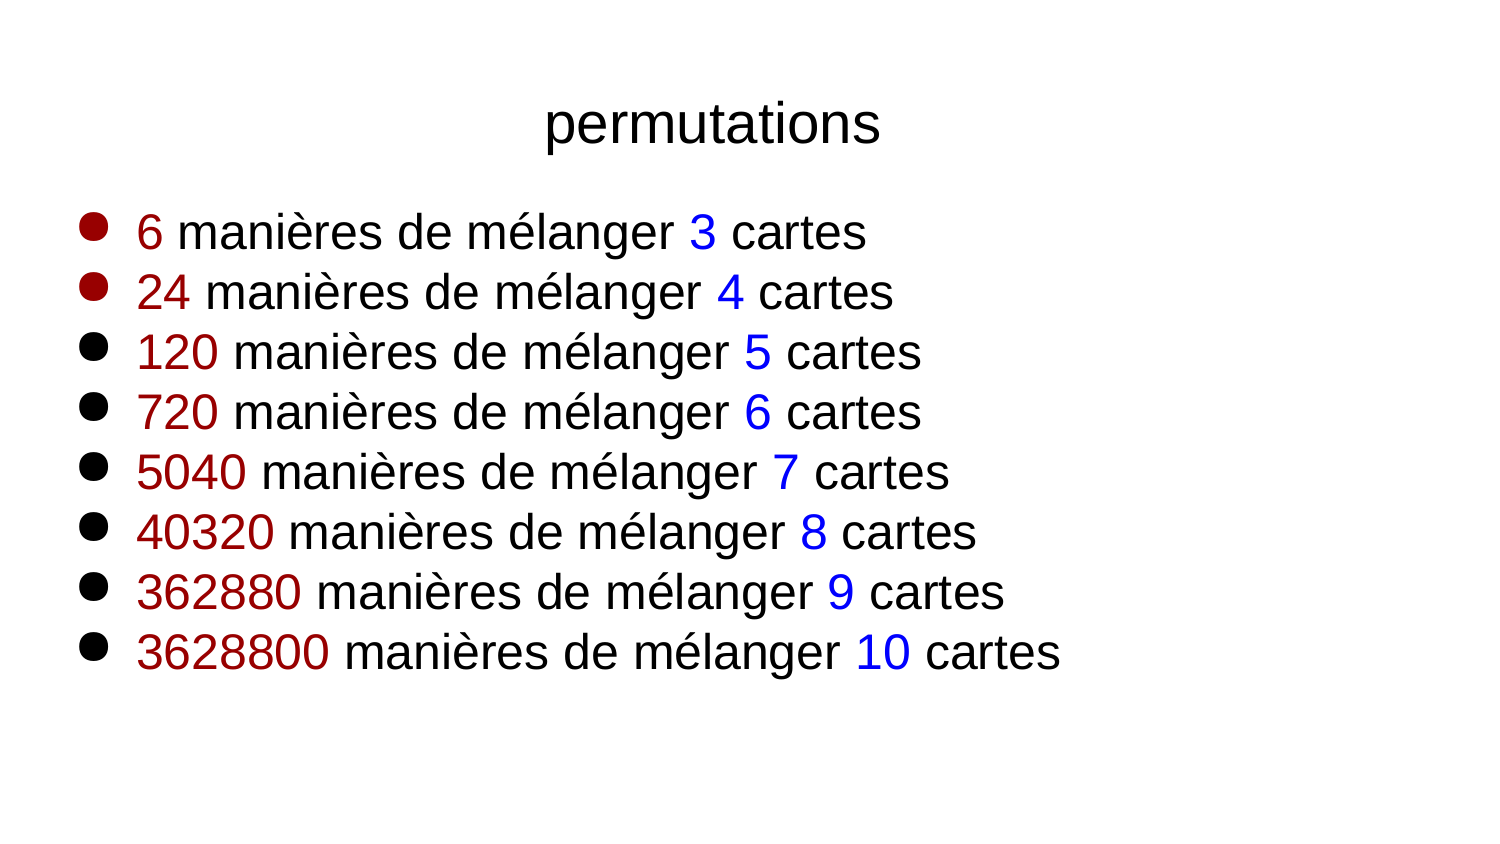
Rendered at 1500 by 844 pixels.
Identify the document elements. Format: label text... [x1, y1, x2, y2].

title permutations [529, 70, 971, 165]
text_box 6 manières de mélanger 3 cartes 24 manières de mélanger 4 cartes 120 manières de mélanger 5 cartes 720 manières de mélanger 6 cartes 5040 manières de mélanger 7 cartes 40320 manières de mélanger 8 cartes 362880 manières de mélanger 9 cartes 3628800 manières de mélanger 10 cartes [46, 185, 1122, 792]
